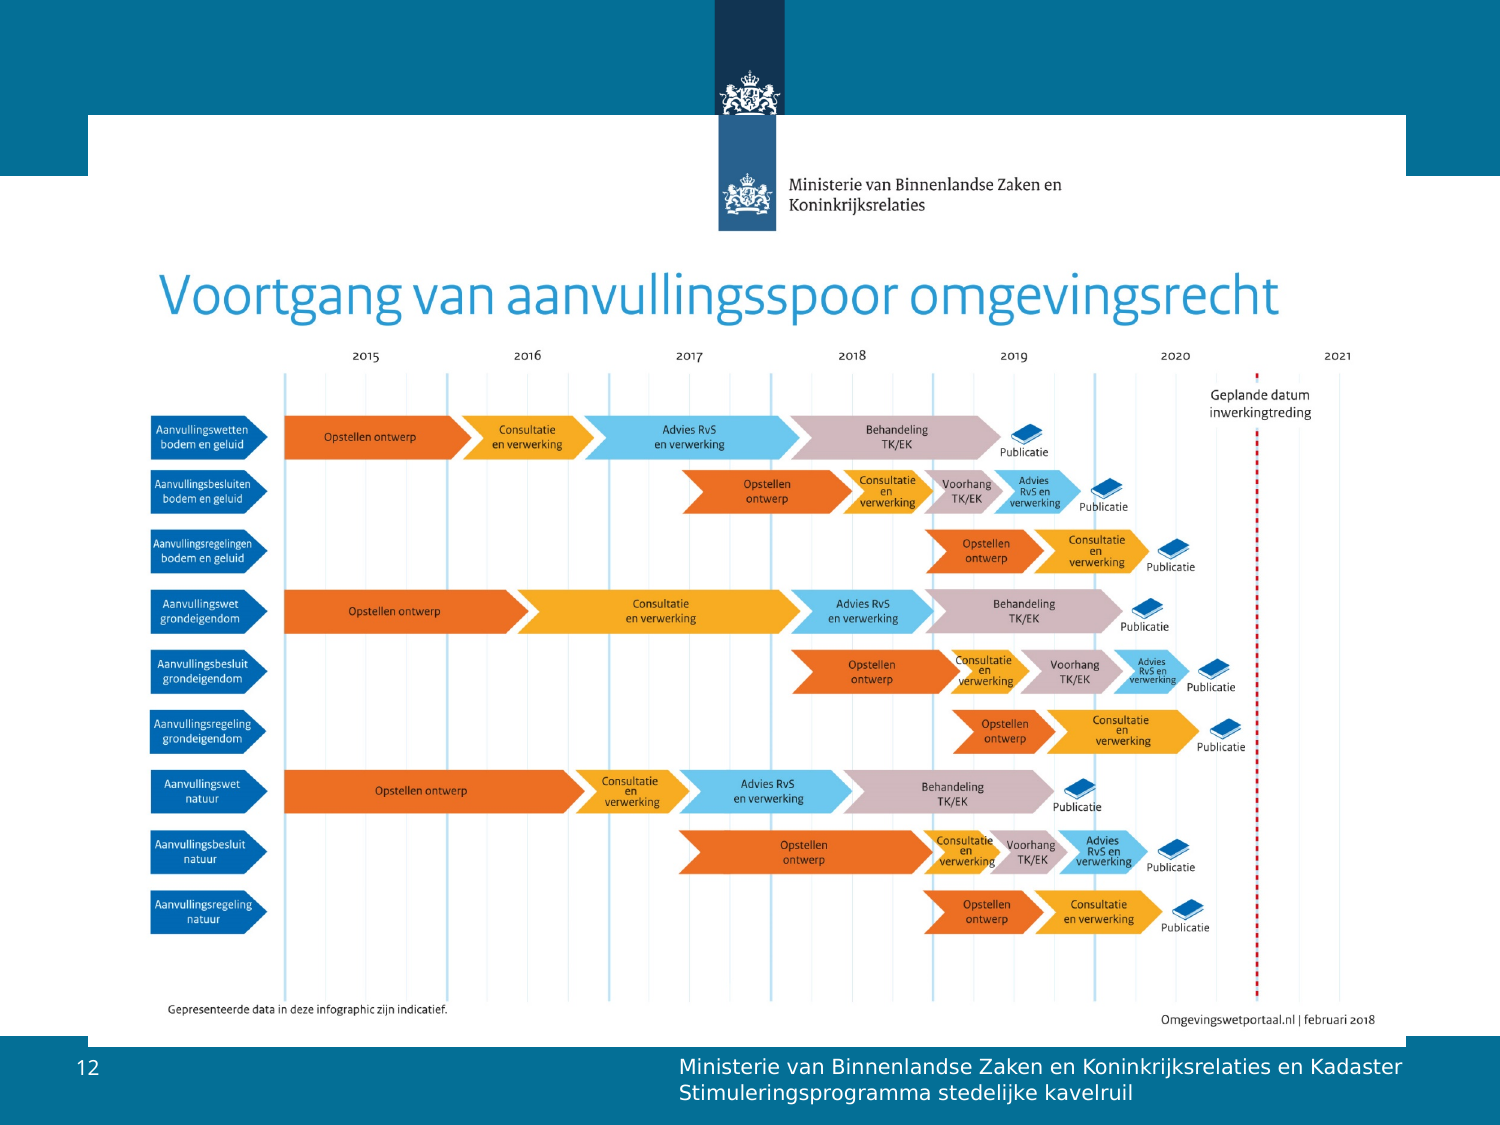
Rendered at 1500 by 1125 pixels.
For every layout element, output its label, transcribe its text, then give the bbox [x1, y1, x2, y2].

picture [88, 115, 1406, 1046]
text_box Ministerie van Binnenlandse Zaken en Koninkrijksrelaties en Kadaster Stimuleringsprogramma stedelijke kavelruil [663, 1046, 1439, 1117]
text_box [61, 1047, 178, 1107]
